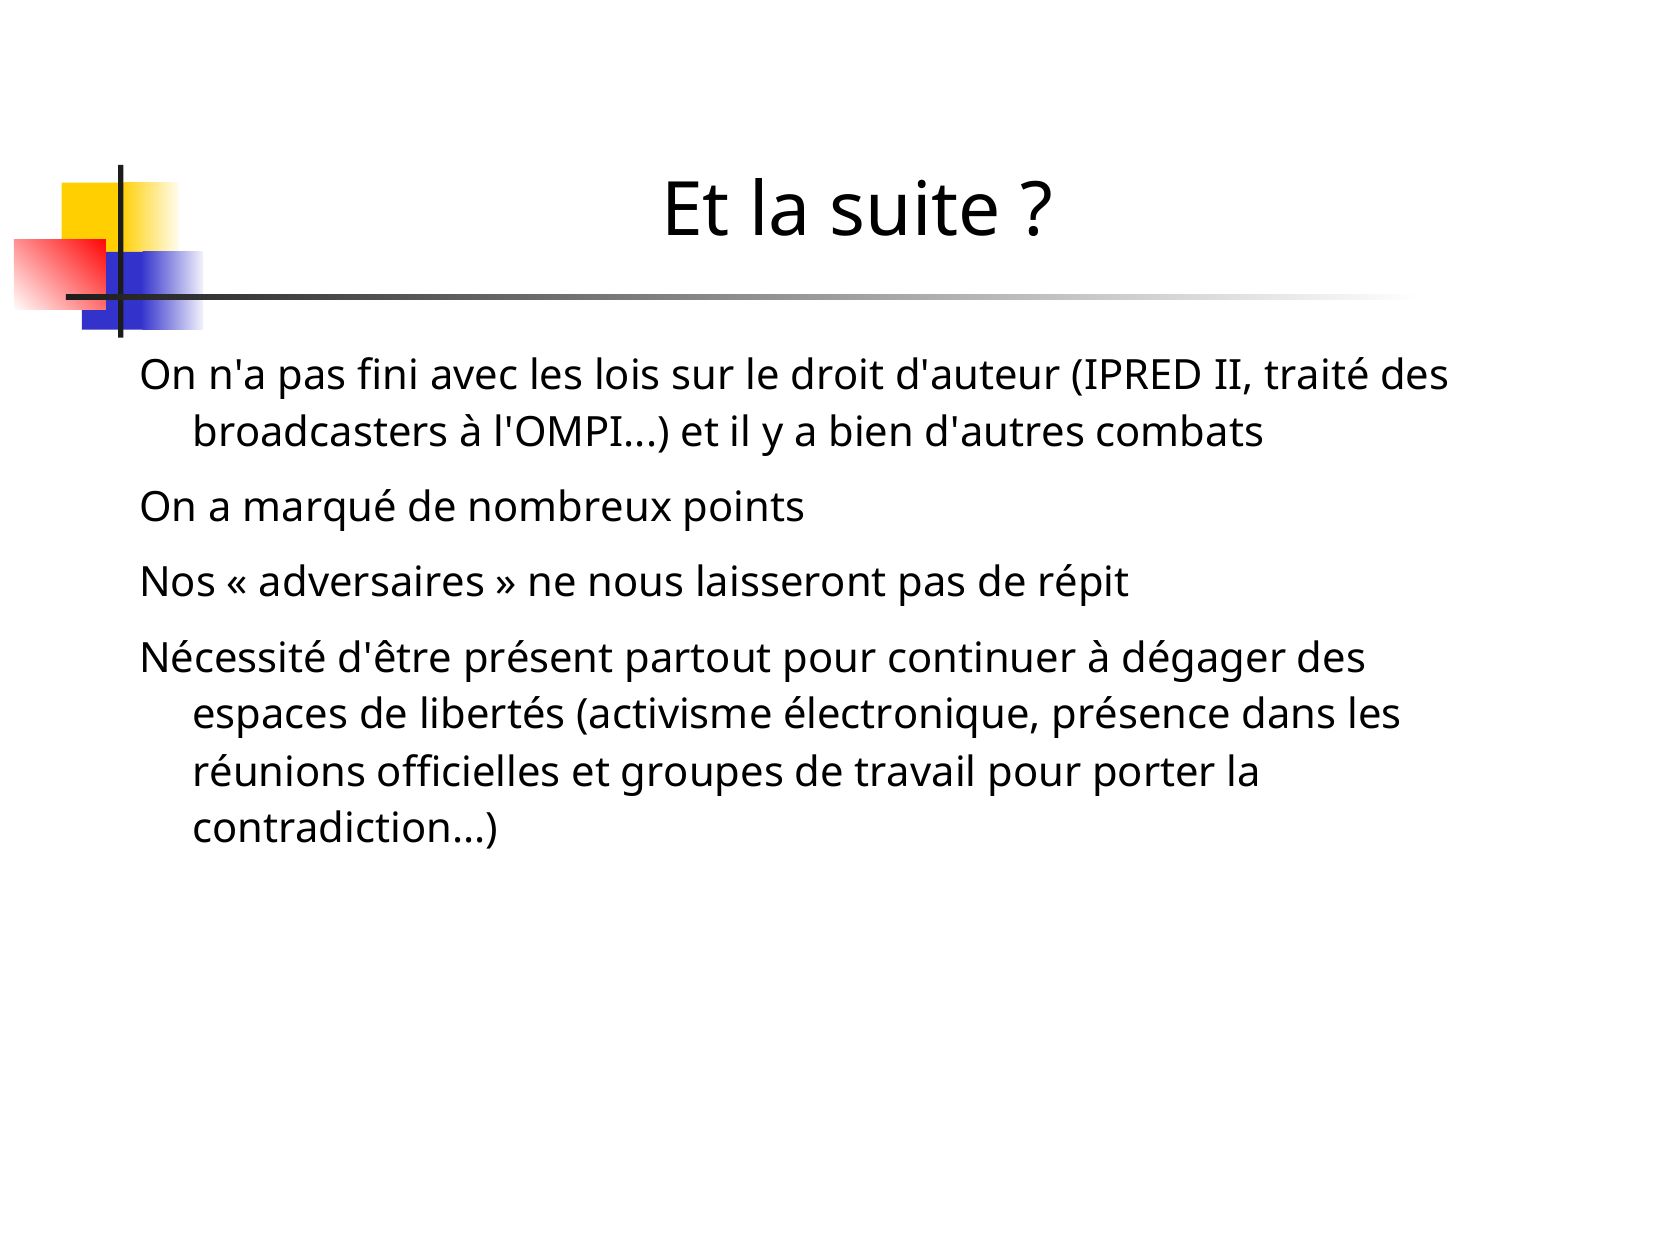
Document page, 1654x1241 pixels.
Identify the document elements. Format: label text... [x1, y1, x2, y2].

title Et la suite ? [121, 102, 1534, 311]
list On n'a pas fini avec les lois sur le droit d'auteur (IPRED II, traité des broadcasters à l'OMPI...) et il y a bien d'autres combats On a marqué de nombreux points Nos « adversaires » ne nous laisseront pas de répit Nécessité d'être présent partout pour continuer à dégager des espaces de libertés (activisme électronique, présence dans les réunions officielles et groupes de travail pour porter la contradiction...) [121, 344, 1534, 1127]
